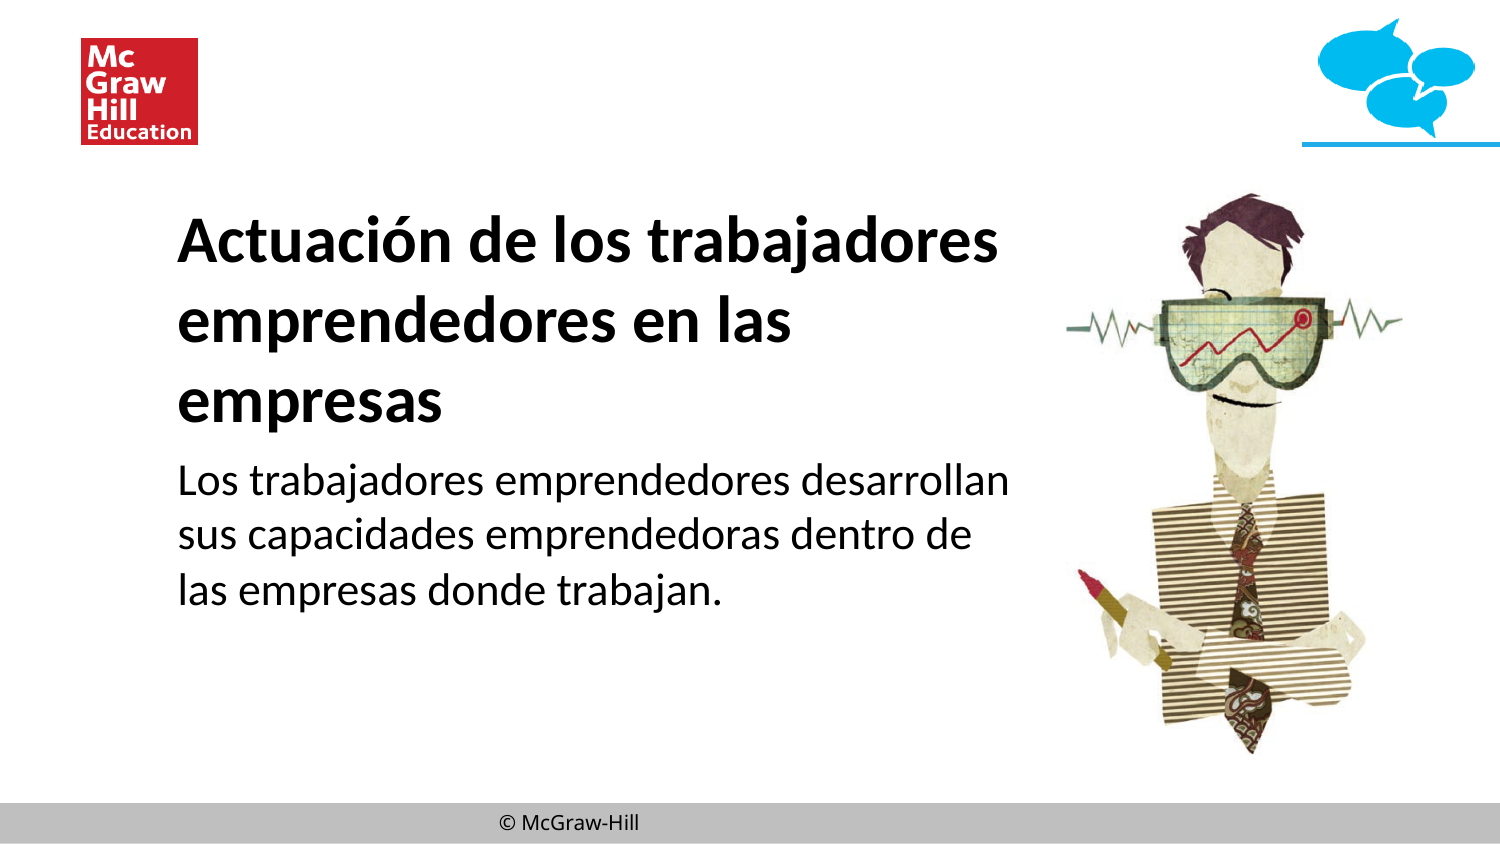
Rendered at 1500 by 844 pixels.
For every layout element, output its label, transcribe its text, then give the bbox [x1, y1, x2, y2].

picture [1285, 12, 1475, 139]
picture [1058, 187, 1403, 755]
picture [81, 38, 198, 145]
text_box Actuación de los trabajadores emprendedores en las empresas Los trabajadores emprendedores desarrollan sus capacidades emprendedoras dentro de las empresas donde trabajan. [162, 188, 1032, 679]
